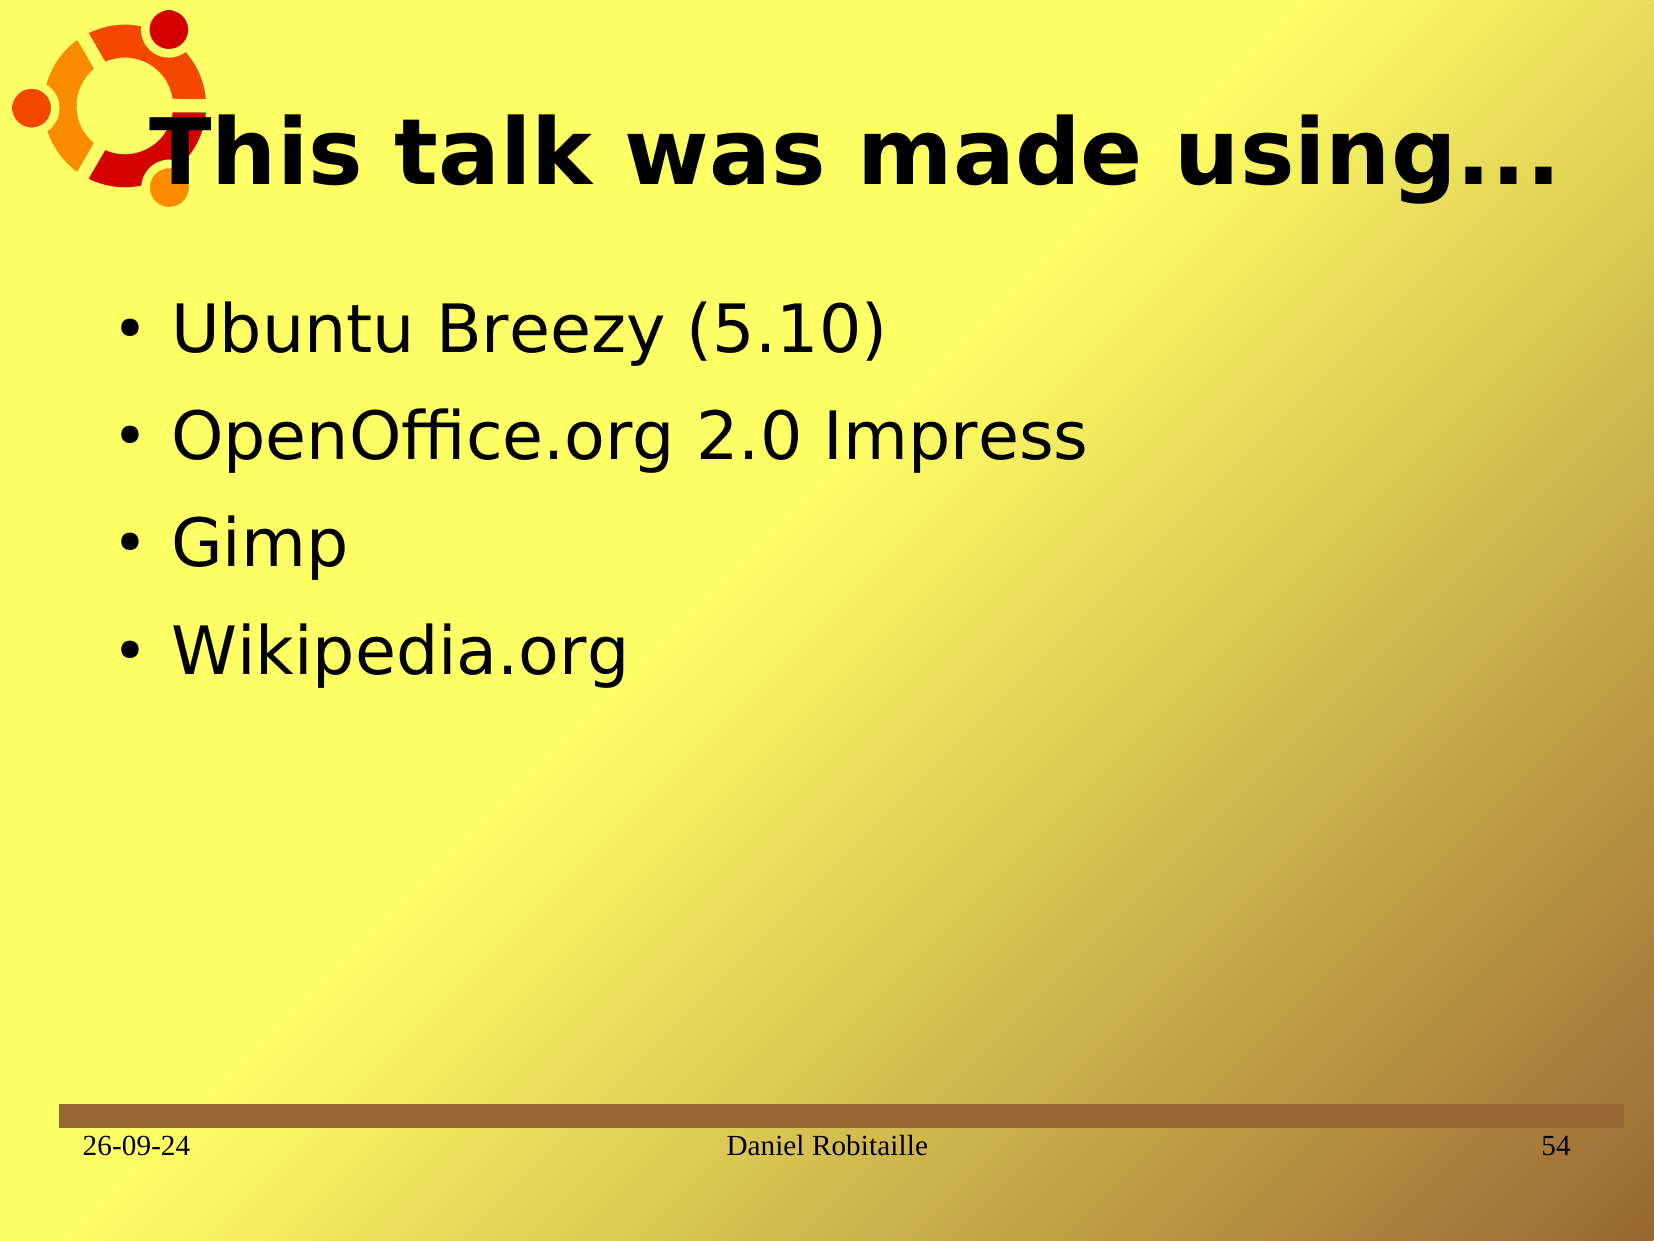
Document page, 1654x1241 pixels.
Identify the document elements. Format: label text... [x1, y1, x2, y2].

list Ubuntu Breezy (5.10) OpenOffice.org 2.0 Impress Gimp Wikipedia.org [82, 290, 1571, 1109]
title This talk was made using... [82, 49, 1571, 257]
picture [12, 10, 207, 207]
